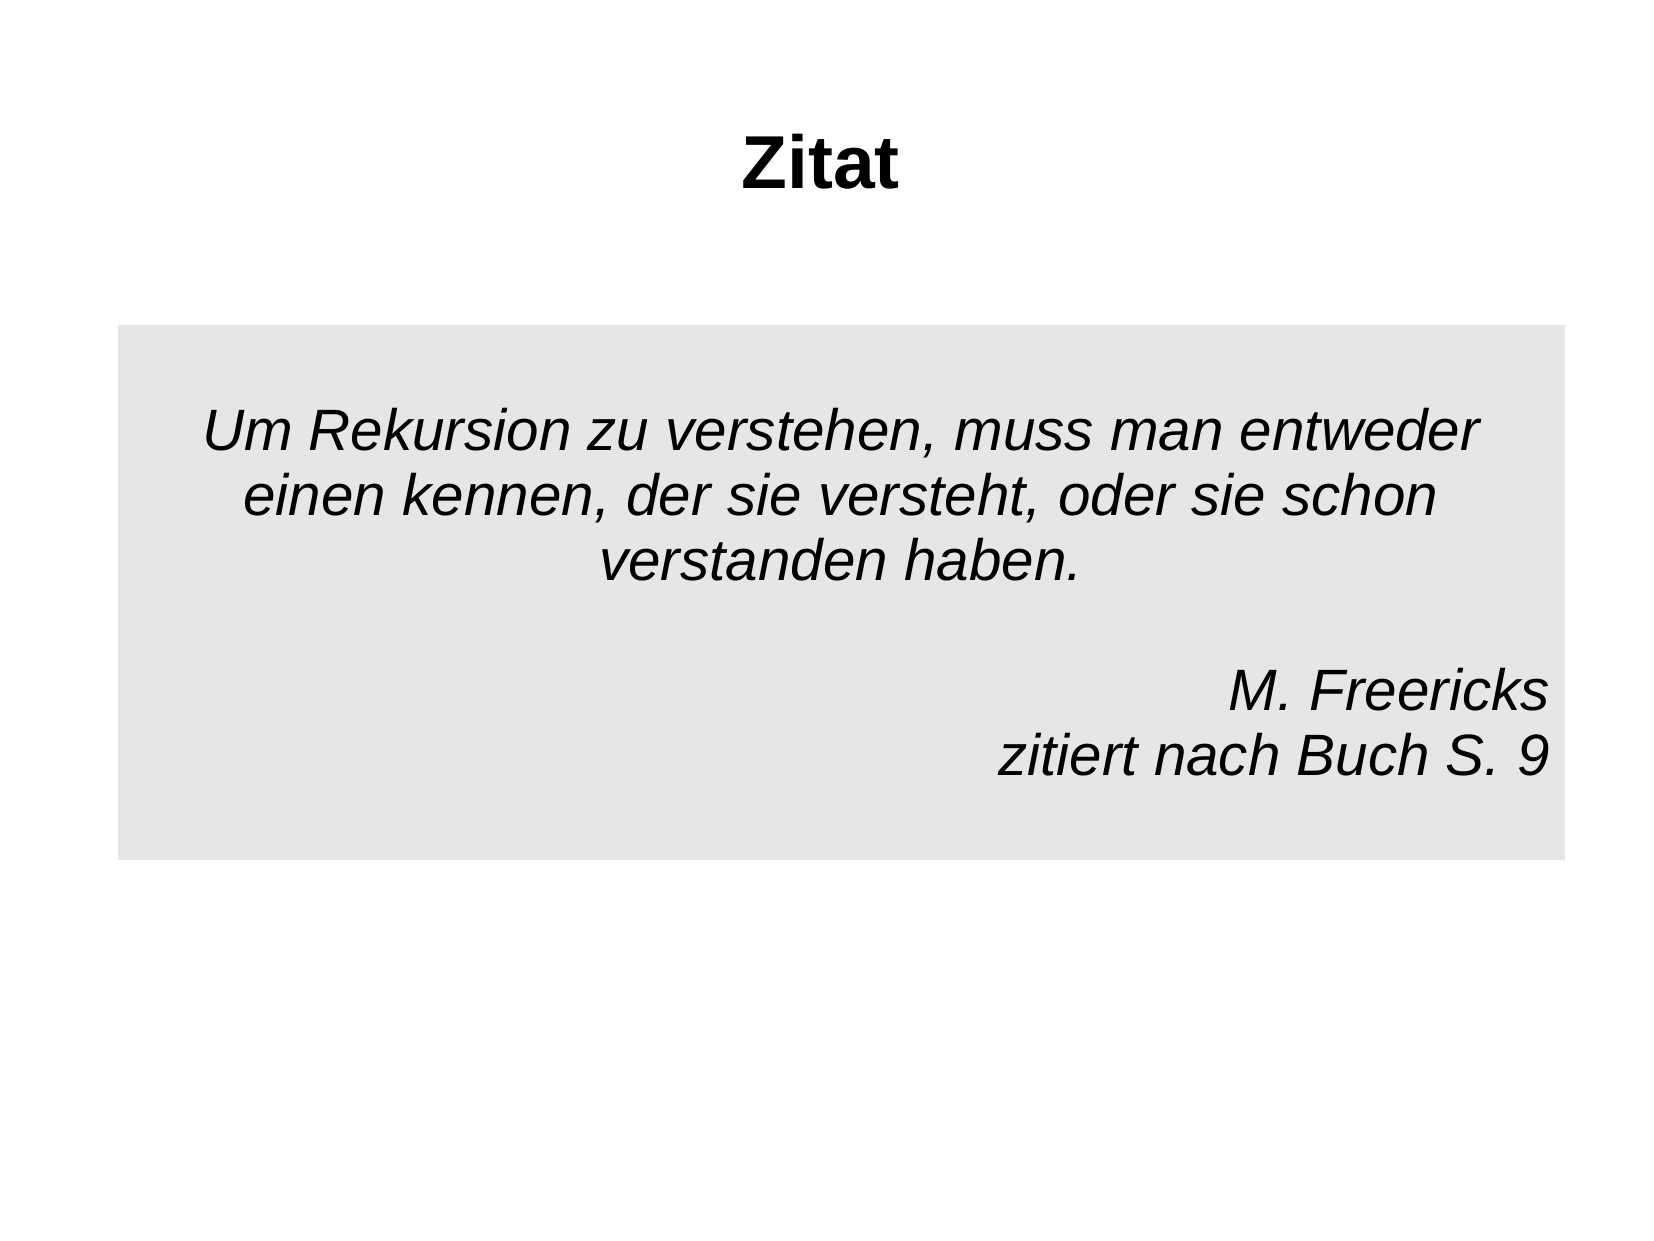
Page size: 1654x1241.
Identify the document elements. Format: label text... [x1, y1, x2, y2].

title Zitat [76, 118, 1565, 207]
text_box Um Rekursion zu verstehen, muss man entweder einen kennen, der sie versteht, oder sie schon verstanden haben. M. Freericks zitiert nach Buch S. 9 [118, 325, 1565, 857]
